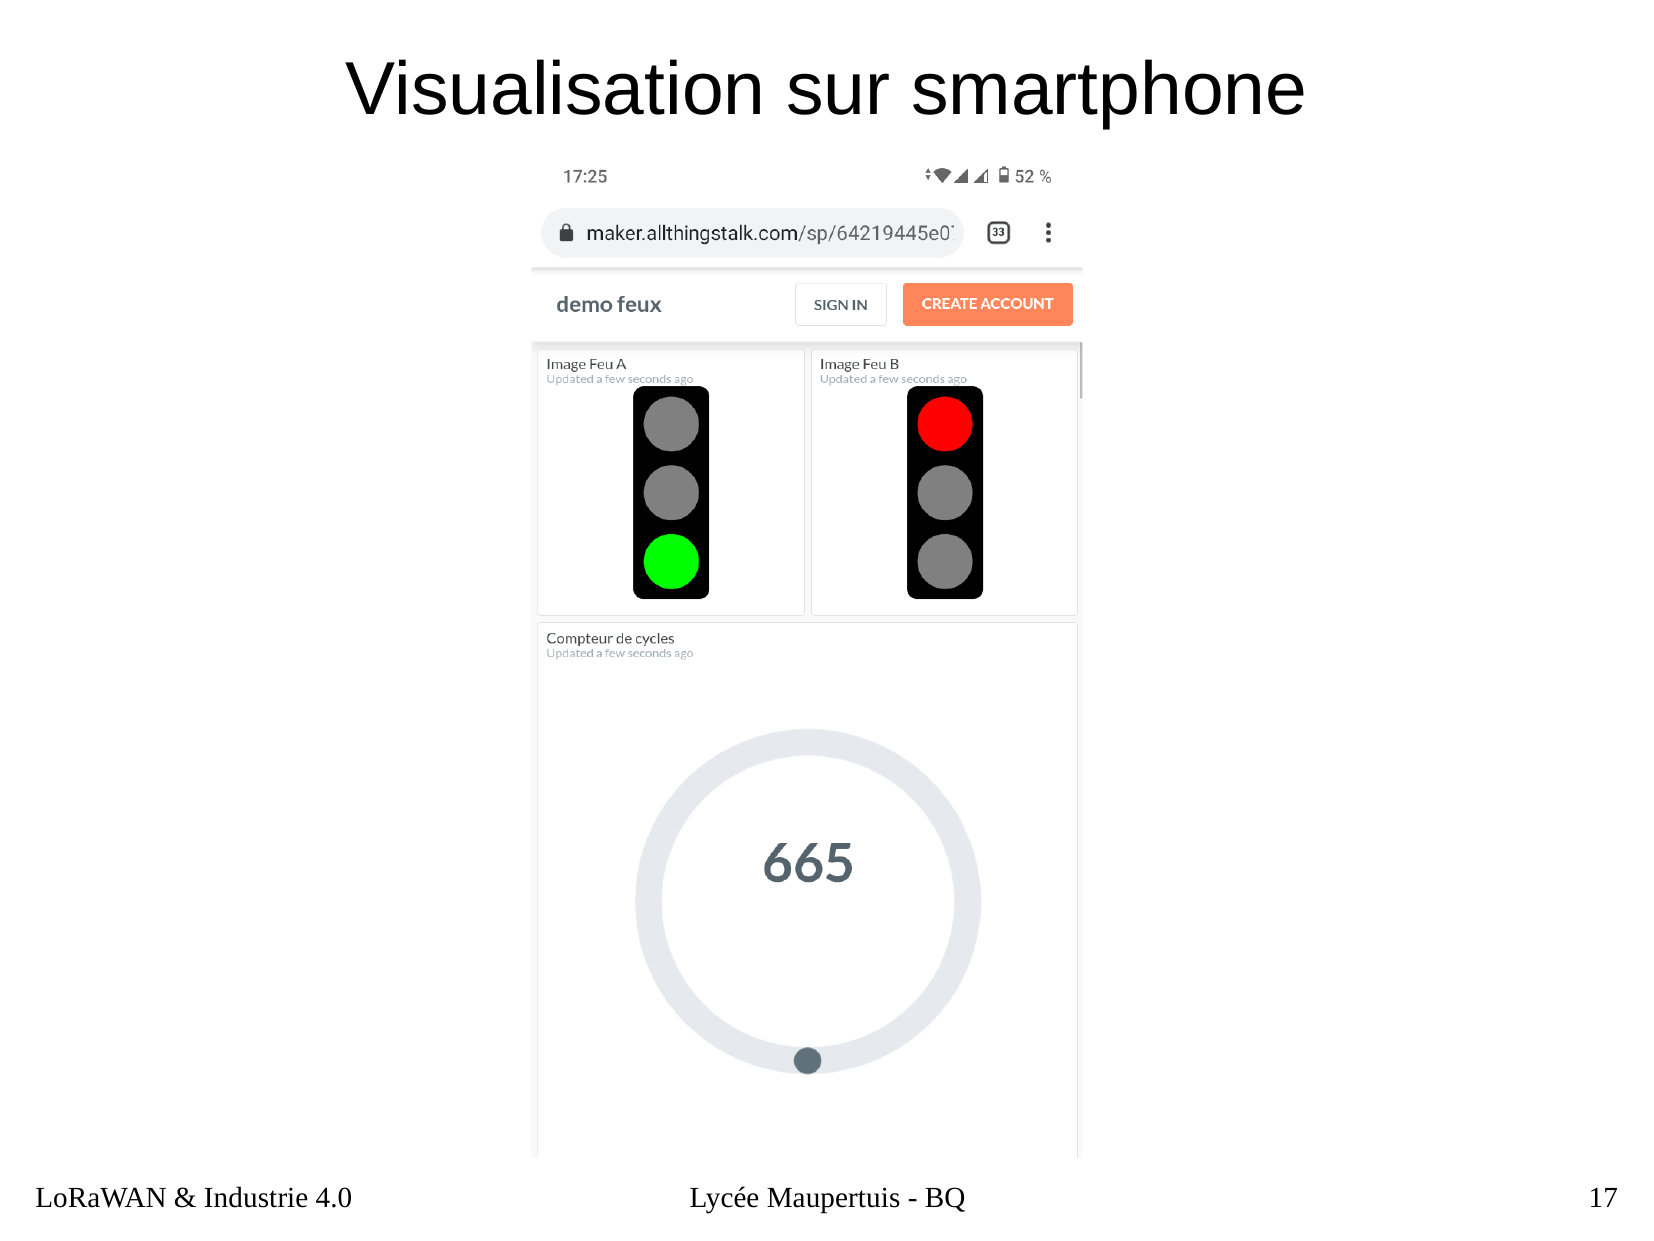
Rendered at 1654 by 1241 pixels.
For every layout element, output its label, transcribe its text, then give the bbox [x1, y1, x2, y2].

picture [531, 153, 1083, 1158]
title Visualisation sur smartphone [35, 35, 1619, 142]
